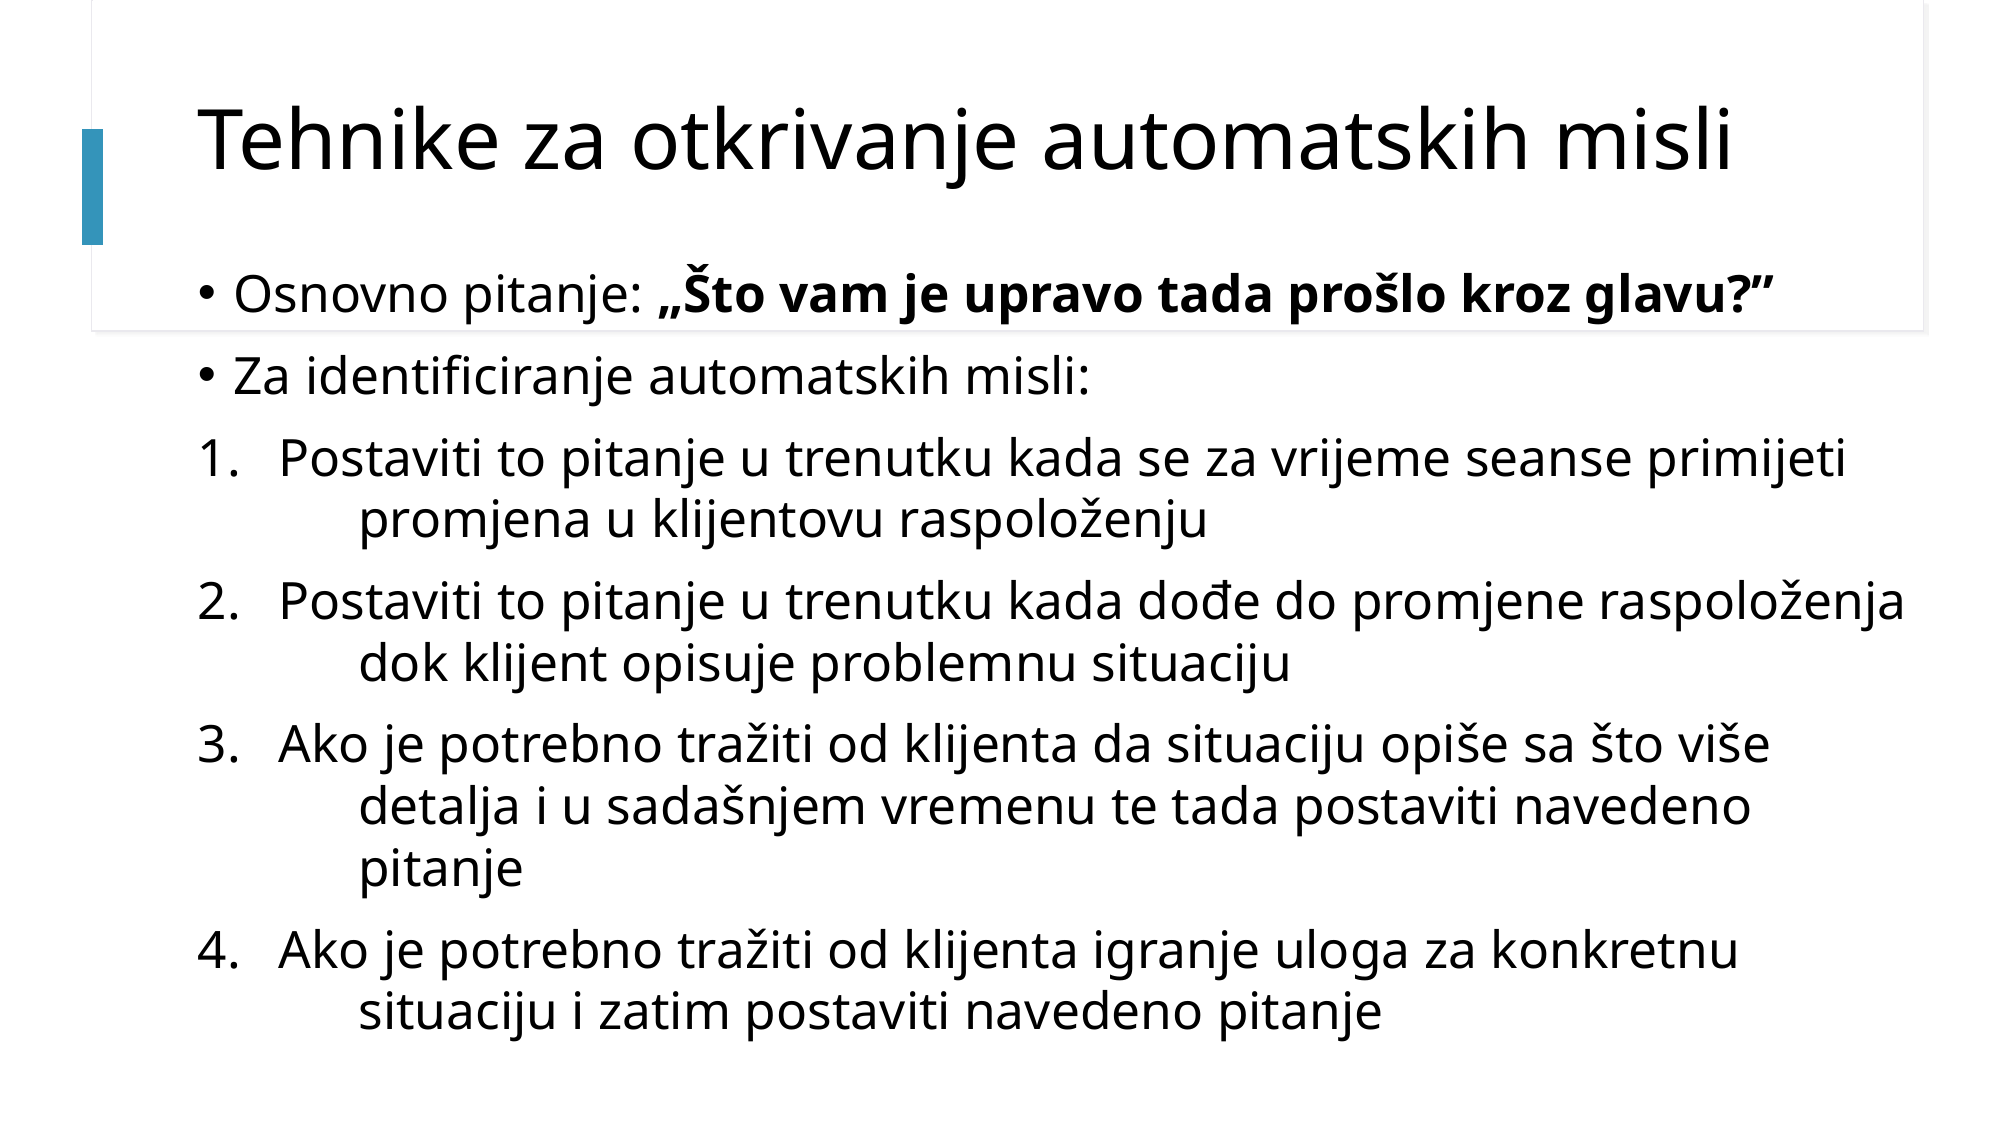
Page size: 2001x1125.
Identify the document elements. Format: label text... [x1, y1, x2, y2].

list Osnovno pitanje: „Što vam je upravo tada prošlo kroz glavu?” Za identificiranje automatskih misli: Postaviti to pitanje u trenutku kada se za vrijeme seanse primijeti promjena u klijentovu raspoloženju Postaviti to pitanje u trenutku kada dođe do promjene raspoloženja dok klijent opisuje problemnu situaciju Ako je potrebno tražiti od klijenta da situaciju opiše sa što više detalja i u sadašnjem vremenu te tada postaviti navedeno pitanje Ako je potrebno tražiti od klijenta igranje uloga za konkretnu situaciju i zatim postaviti navedeno pitanje [183, 253, 1927, 1052]
title Tehnike za otkrivanje automatskih misli [183, 45, 1852, 239]
